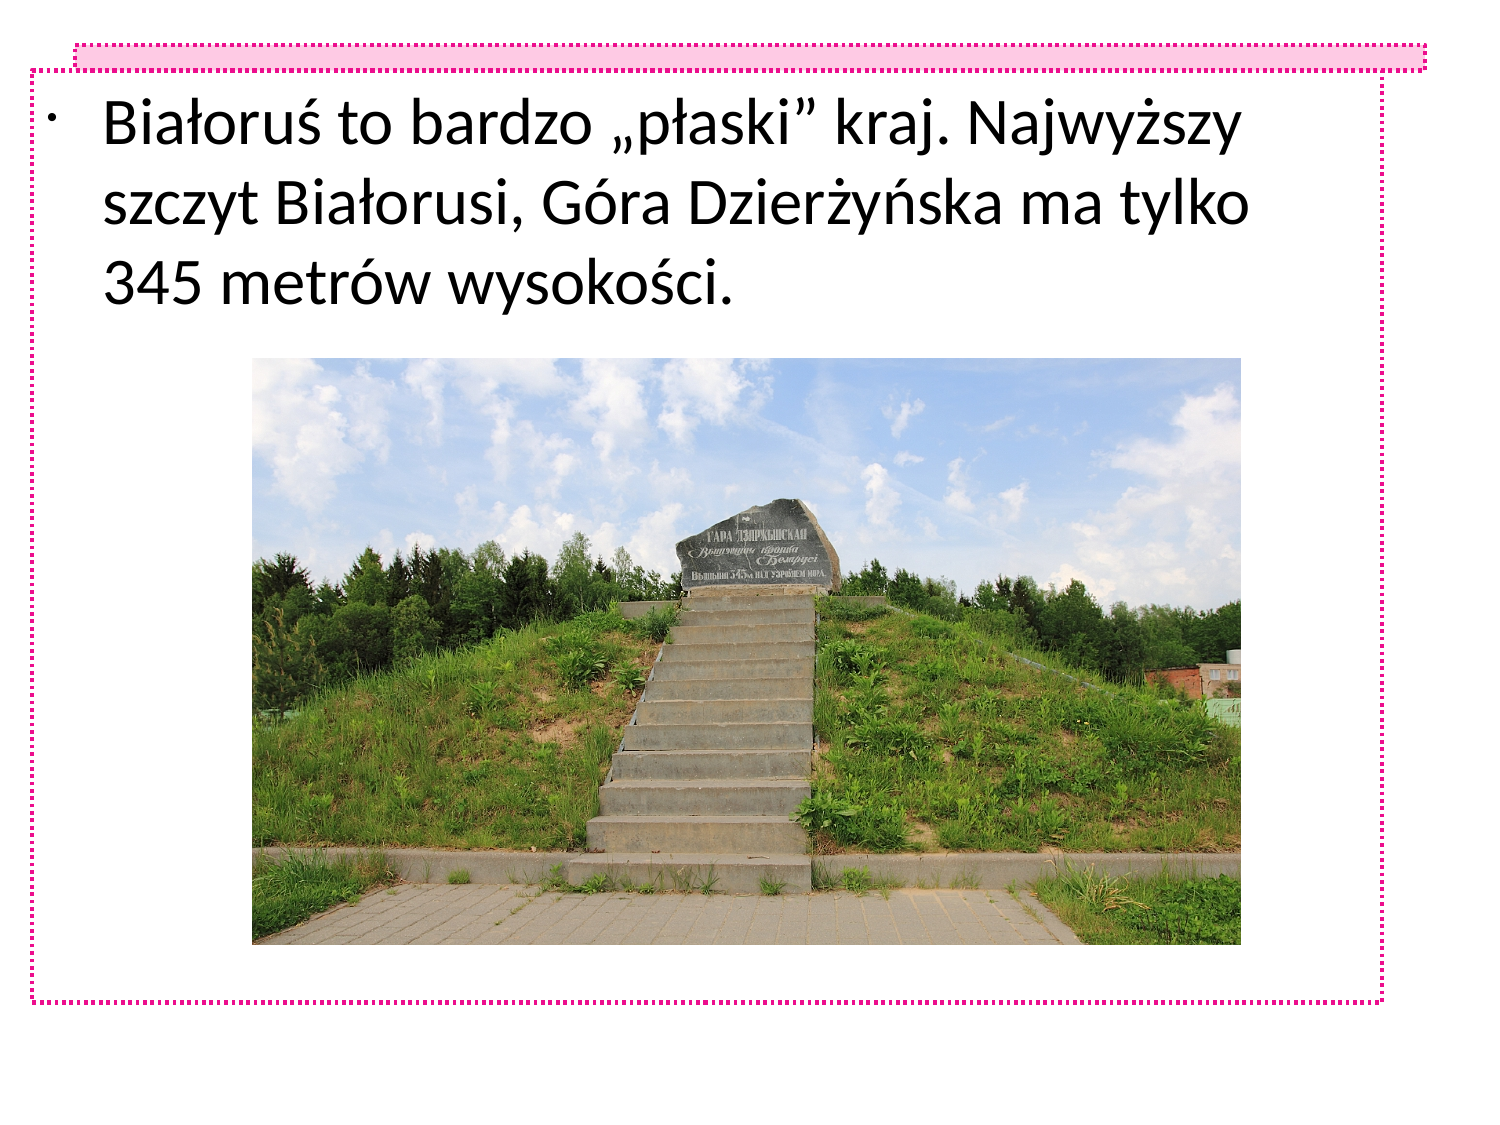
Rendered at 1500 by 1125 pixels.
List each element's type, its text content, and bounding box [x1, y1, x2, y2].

picture [252, 358, 1241, 945]
list Białoruś to bardzo „płaski” kraj. Najwyższy szczyt Białorusi, Góra Dzierżyńska ma tylko 345 metrów wysokości. [31, 70, 1382, 1003]
title [75, 45, 1425, 71]
